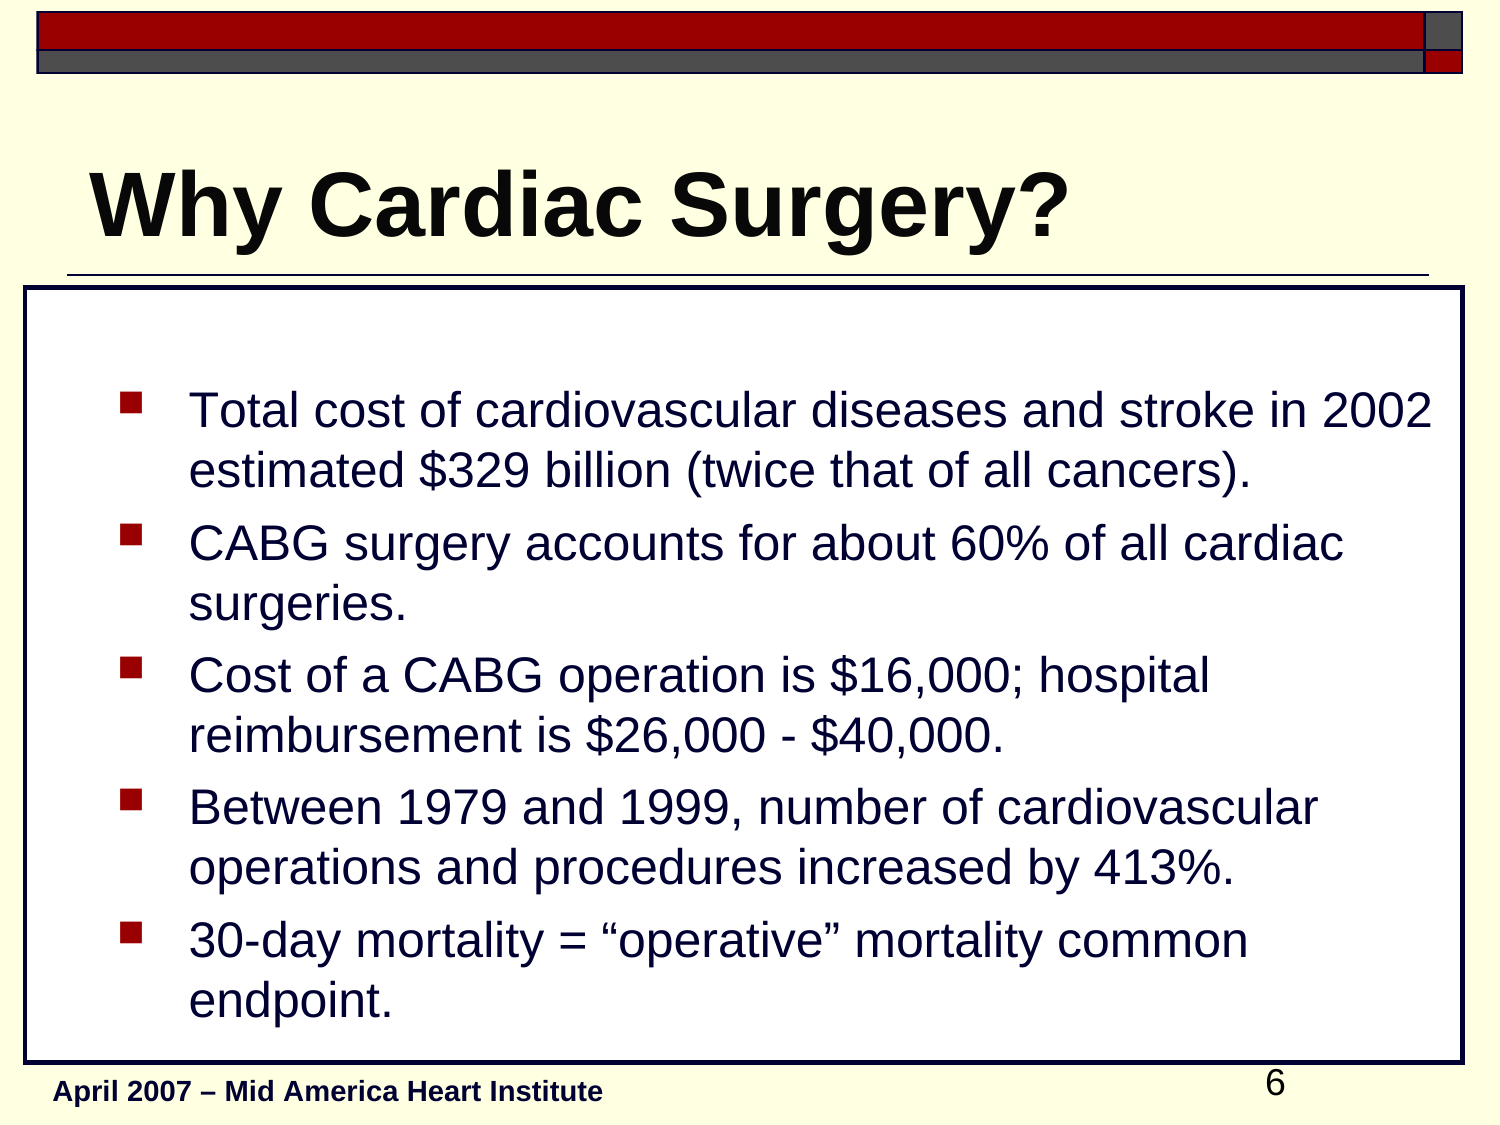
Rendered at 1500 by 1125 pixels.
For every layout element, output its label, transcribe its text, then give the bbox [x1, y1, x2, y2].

list Total cost of cardiovascular diseases and stroke in 2002 estimated $329 billion (twice that of all cancers). CABG surgery accounts for about 60% of all cardiac surgeries. Cost of a CABG operation is $16,000; hospital reimbursement is $26,000 - $40,000. Between 1979 and 1999, number of cardiovascular operations and procedures increased by 413%. 30-day mortality = “operative” mortality common endpoint. [24, 287, 1463, 1063]
title Why Cardiac Surgery? [75, 87, 1426, 263]
